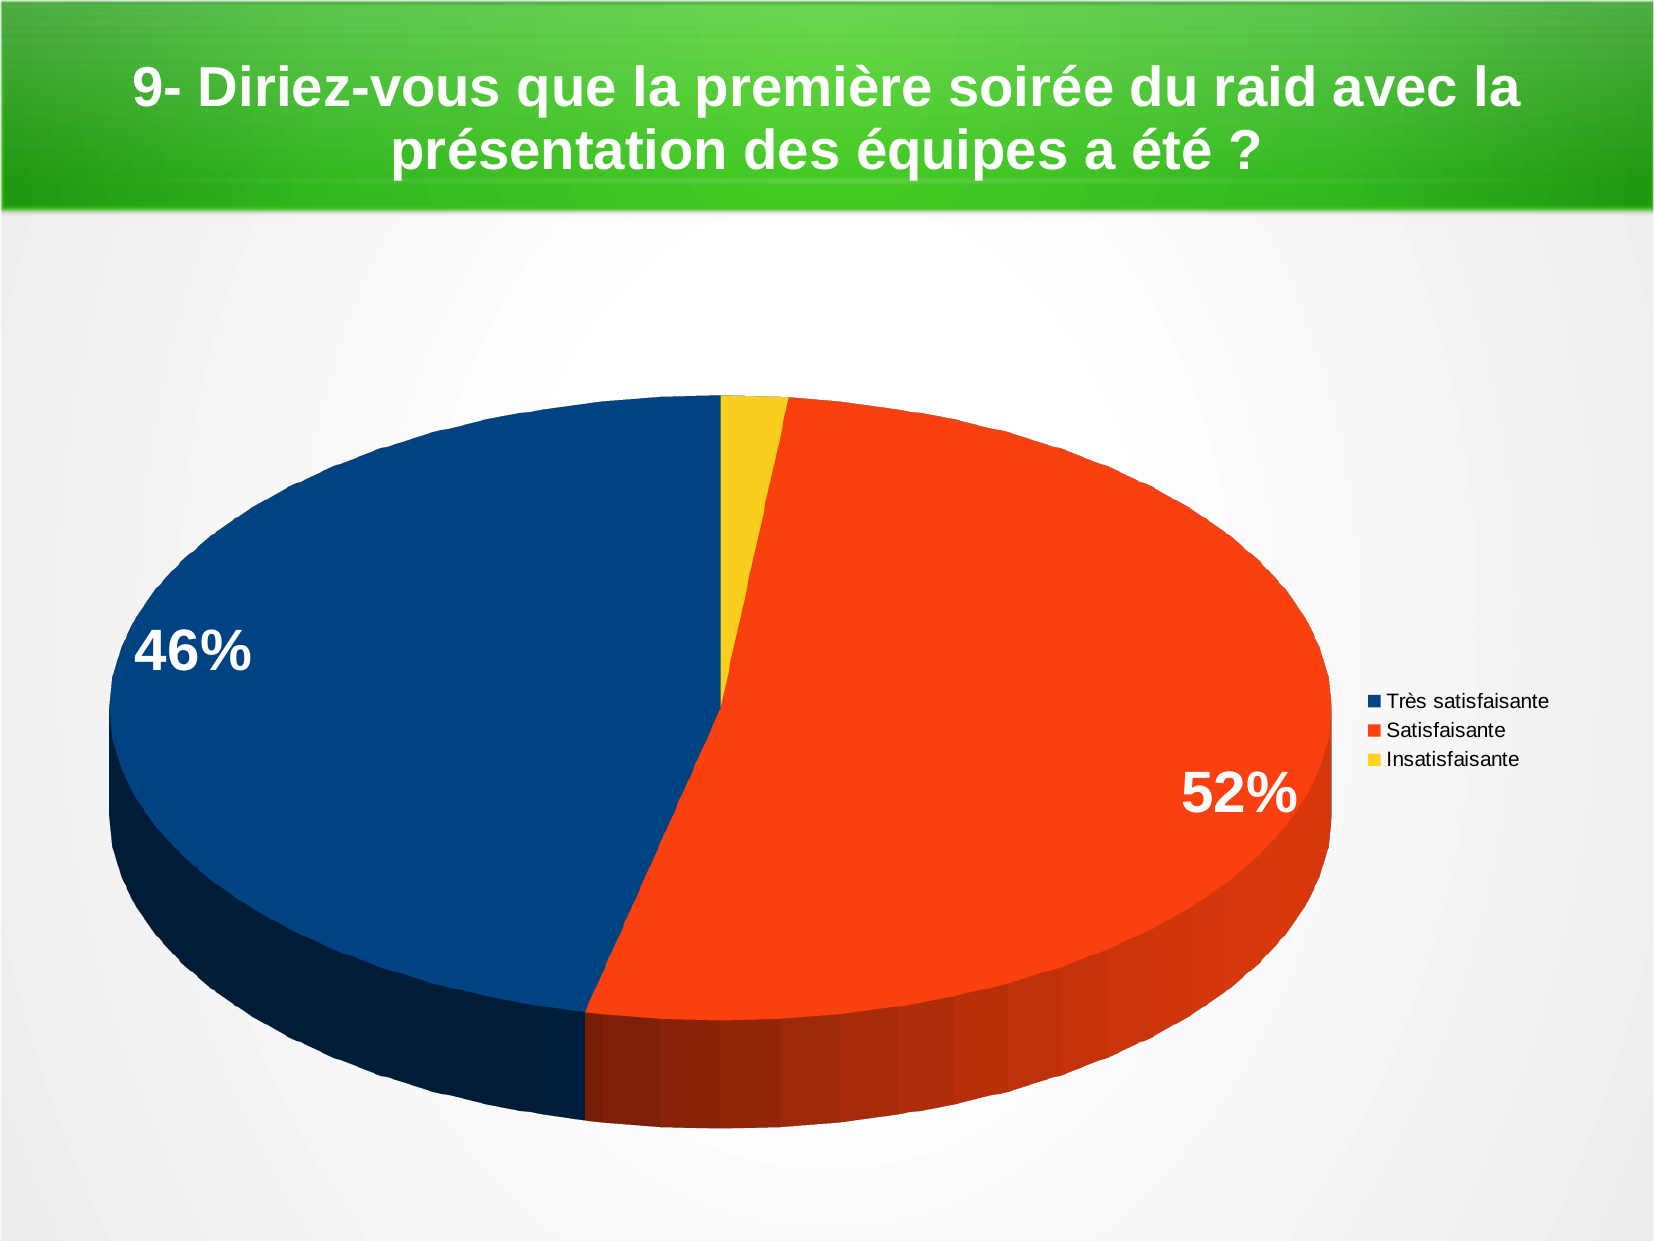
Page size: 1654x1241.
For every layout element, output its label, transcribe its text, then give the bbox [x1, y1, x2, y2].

picture [0, 0, 1654, 1241]
title 9- Diriez-vous que la première soirée du raid avec la présentation des équipes a été ? [82, 47, 1571, 189]
chart [80, 289, 1569, 1172]
